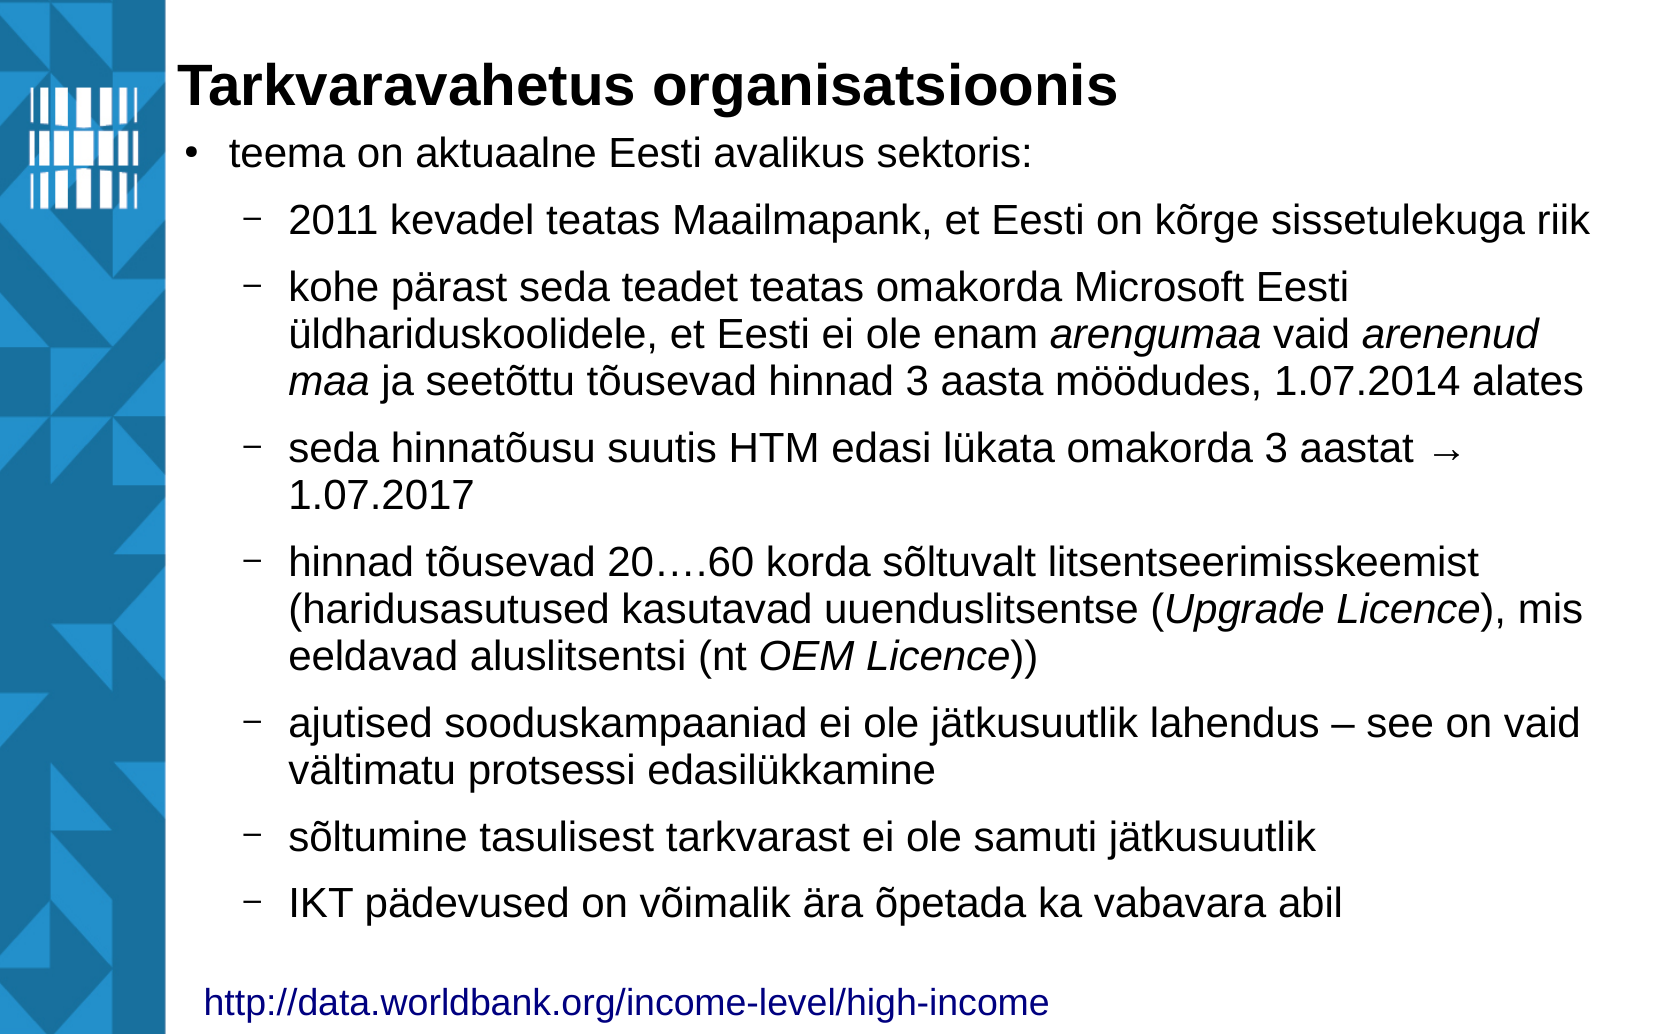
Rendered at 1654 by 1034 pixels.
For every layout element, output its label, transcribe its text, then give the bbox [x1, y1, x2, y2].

list teema on aktuaalne Eesti avalikus sektoris: 2011 kevadel teatas Maailmapank, et Eesti on kõrge sissetulekuga riik kohe pärast seda teadet teatas omakorda Microsoft Eesti üldhariduskoolidele, et Eesti ei ole enam arengumaa vaid arenenud maa ja seetõttu tõusevad hinnad 3 aasta möödudes, 1.07.2014 alates seda hinnatõusu suutis HTM edasi lükata omakorda 3 aastat → 1.07.2017 hinnad tõusevad 20….60 korda sõltuvalt litsentseerimisskeemist (haridusasutused kasutavad uuenduslitsentse (Upgrade Licence), mis eeldavad aluslitsentsi (nt OEM Licence)) ajutised sooduskampaaniad ei ole jätkusuutlik lahendus – see on vaid vältimatu protsessi edasilükkamine sõltumine tasulisest tarkvarast ei ole samuti jätkusuutlik IKT pädevused on võimalik ära õpetada ka vabavara abil [169, 129, 1630, 997]
title Tarkvaravahetus organisatsioonis [177, 41, 1630, 129]
text_box http://data.worldbank.org/income-level/high-income [188, 974, 1065, 1032]
